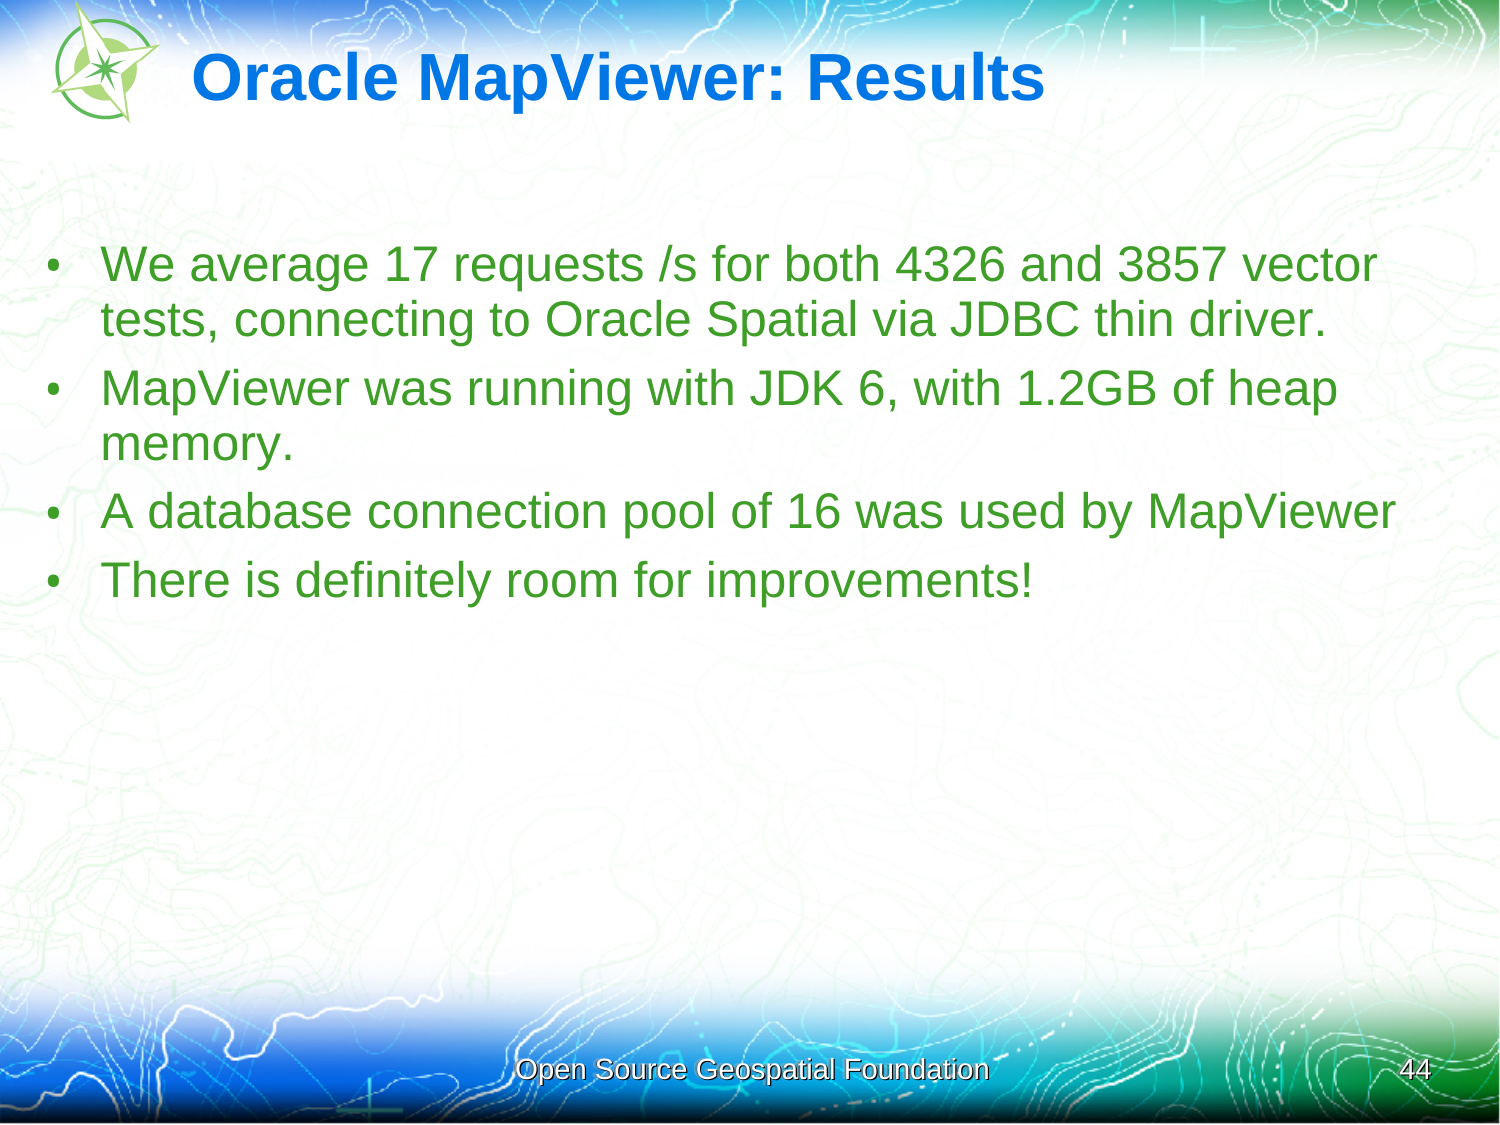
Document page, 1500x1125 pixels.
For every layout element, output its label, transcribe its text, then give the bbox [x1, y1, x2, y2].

picture [0, 0, 1500, 1125]
list We average 17 requests /s for both 4326 and 3857 vector tests, connecting to Oracle Spatial via JDBC thin driver. MapViewer was running with JDK 6, with 1.2GB of heap memory. A database connection pool of 16 was used by MapViewer There is definitely room for improvements! [29, 147, 1477, 891]
title Oracle MapViewer: Results [177, 26, 1477, 128]
